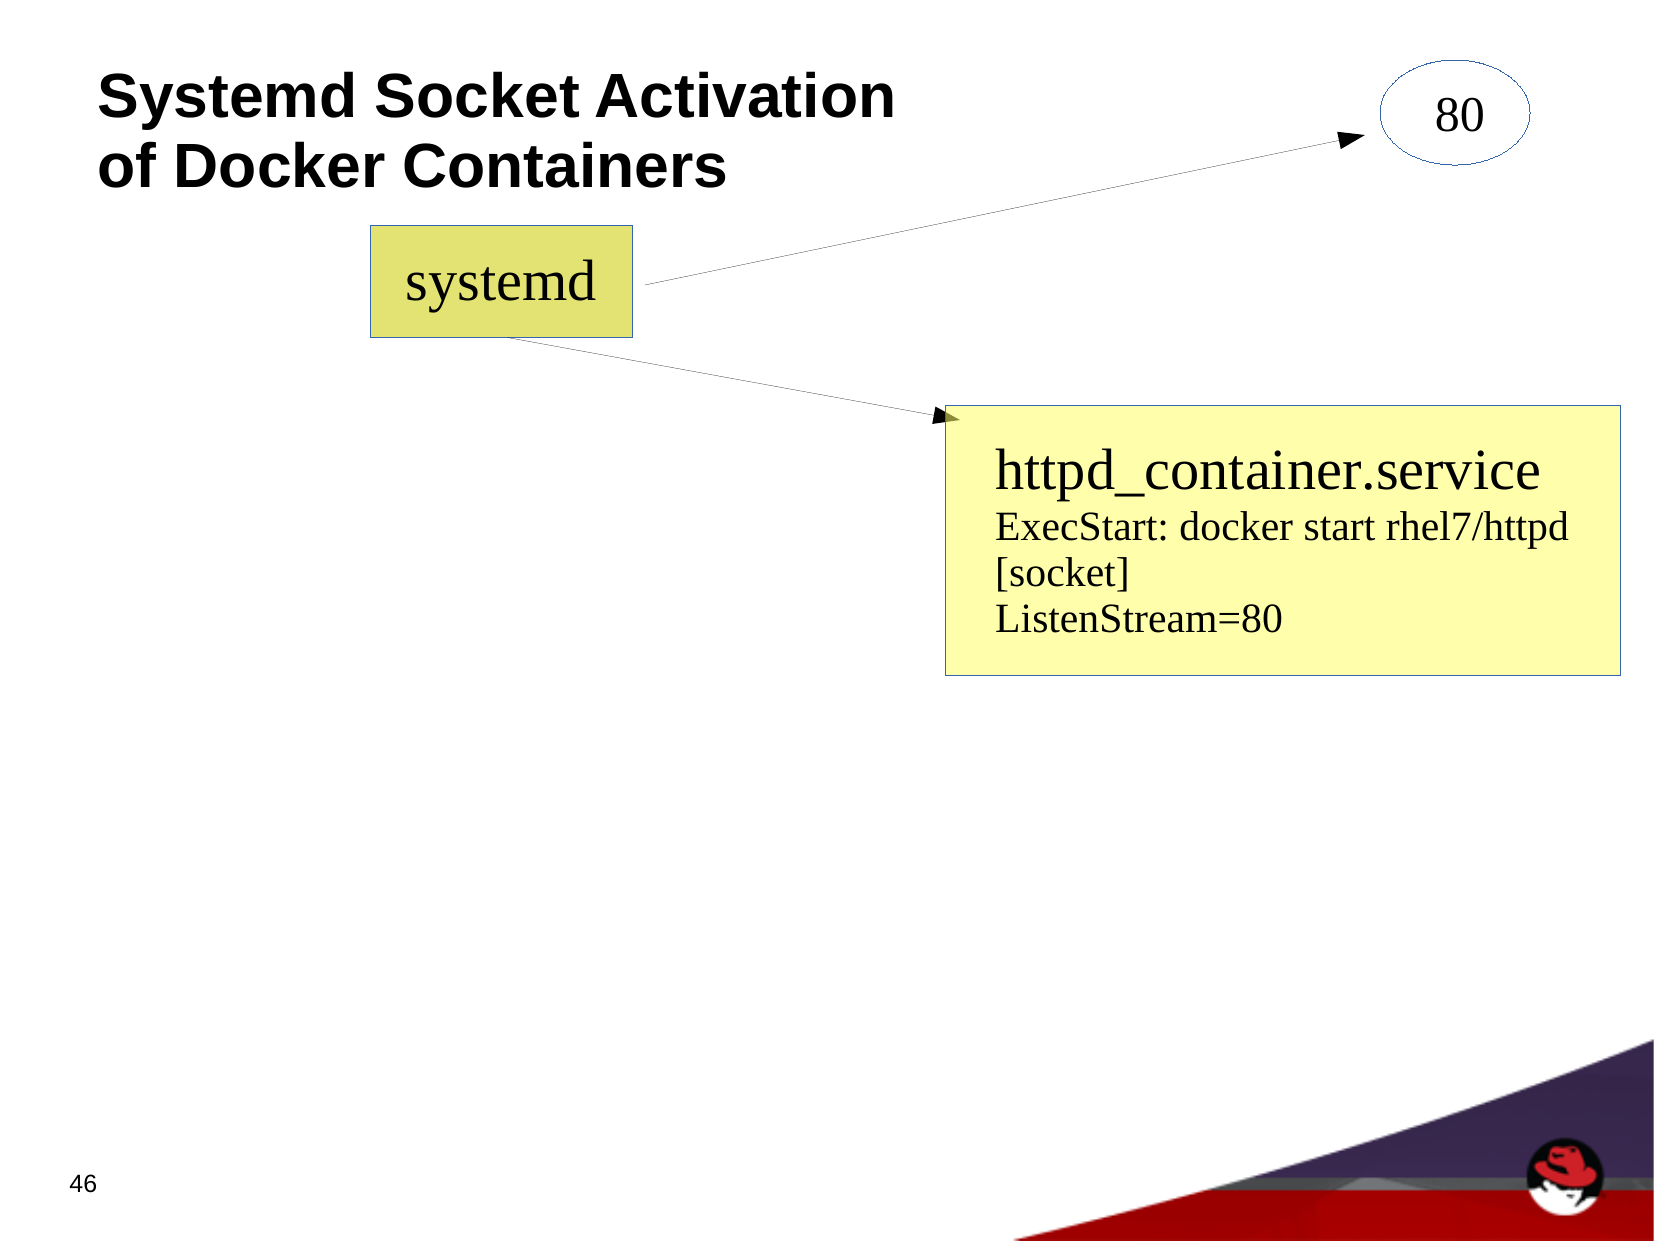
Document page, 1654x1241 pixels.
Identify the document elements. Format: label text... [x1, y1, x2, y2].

text_box 80 [1420, 79, 1501, 155]
text_box Systemd Socket Activation of Docker Containers [82, 30, 1571, 233]
text_box systemd [370, 225, 633, 338]
picture [1012, 1036, 1654, 1241]
text_box httpd_container.service ExecStart: docker start rhel7/httpd [socket] ListenStream=80 [945, 405, 1621, 676]
